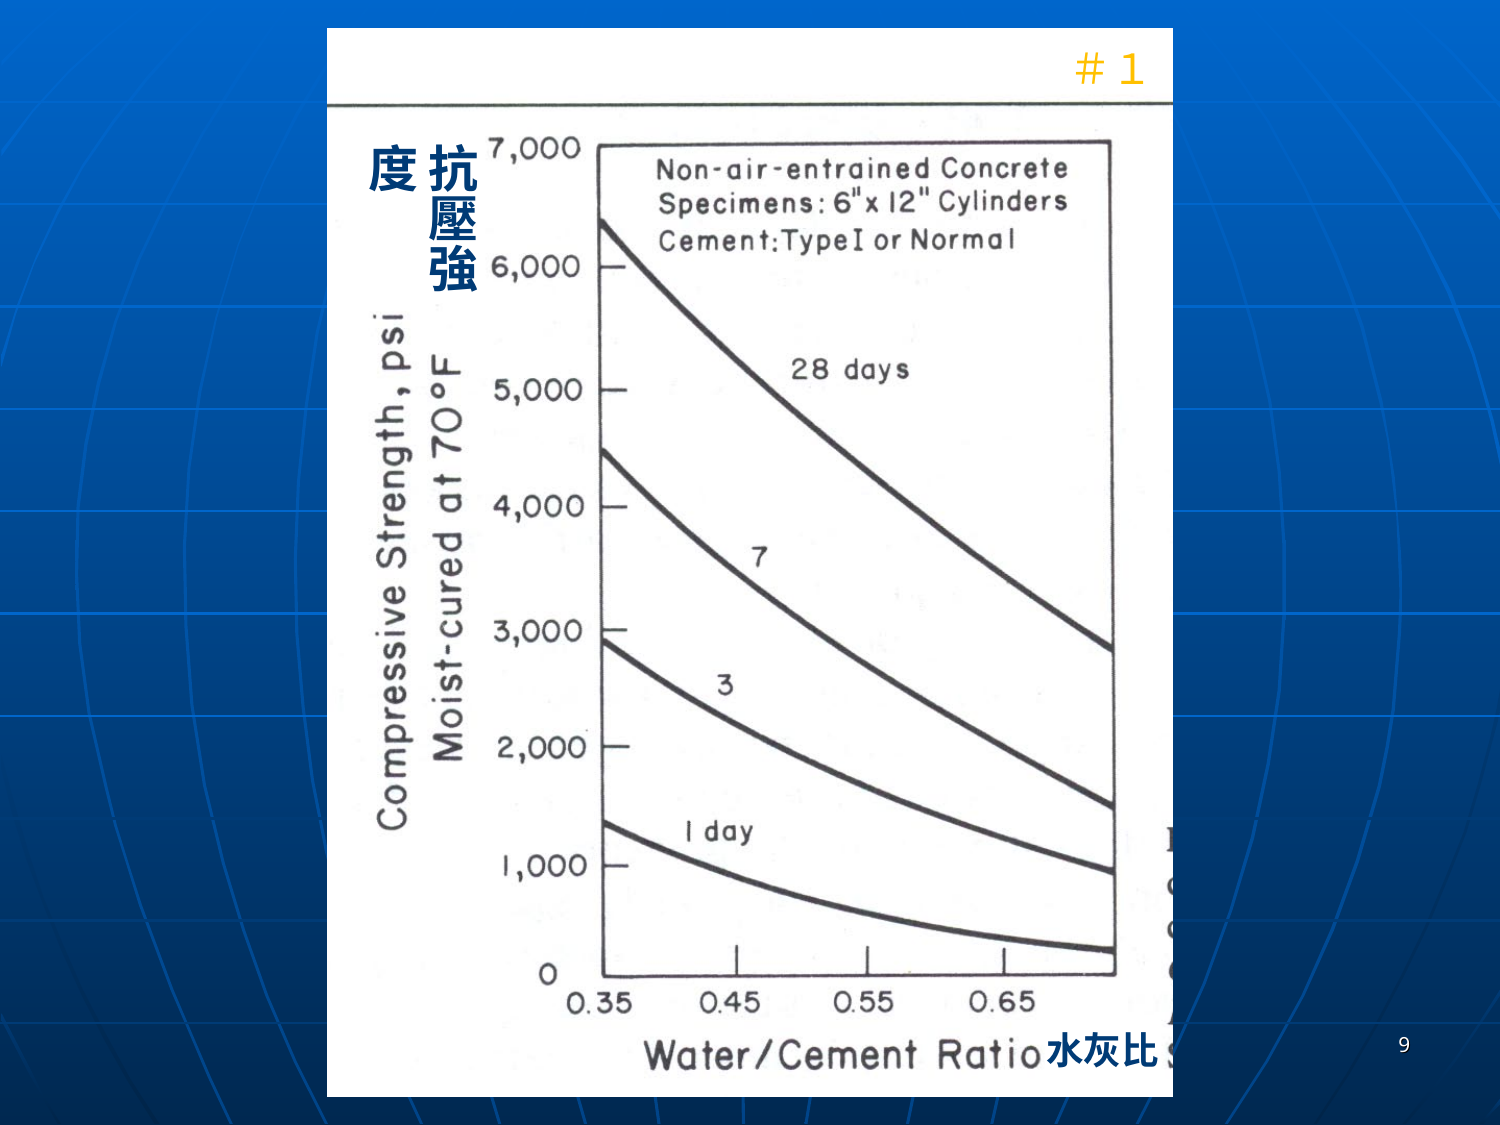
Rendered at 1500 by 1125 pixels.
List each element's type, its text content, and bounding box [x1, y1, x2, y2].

picture [327, 28, 1173, 1097]
text_box ＃１ [1054, 35, 1168, 101]
text_box 抗壓強度 [399, 128, 490, 345]
text_box 水灰比 [1031, 1019, 1174, 1080]
text_box <編號> [1074, 1024, 1426, 1100]
